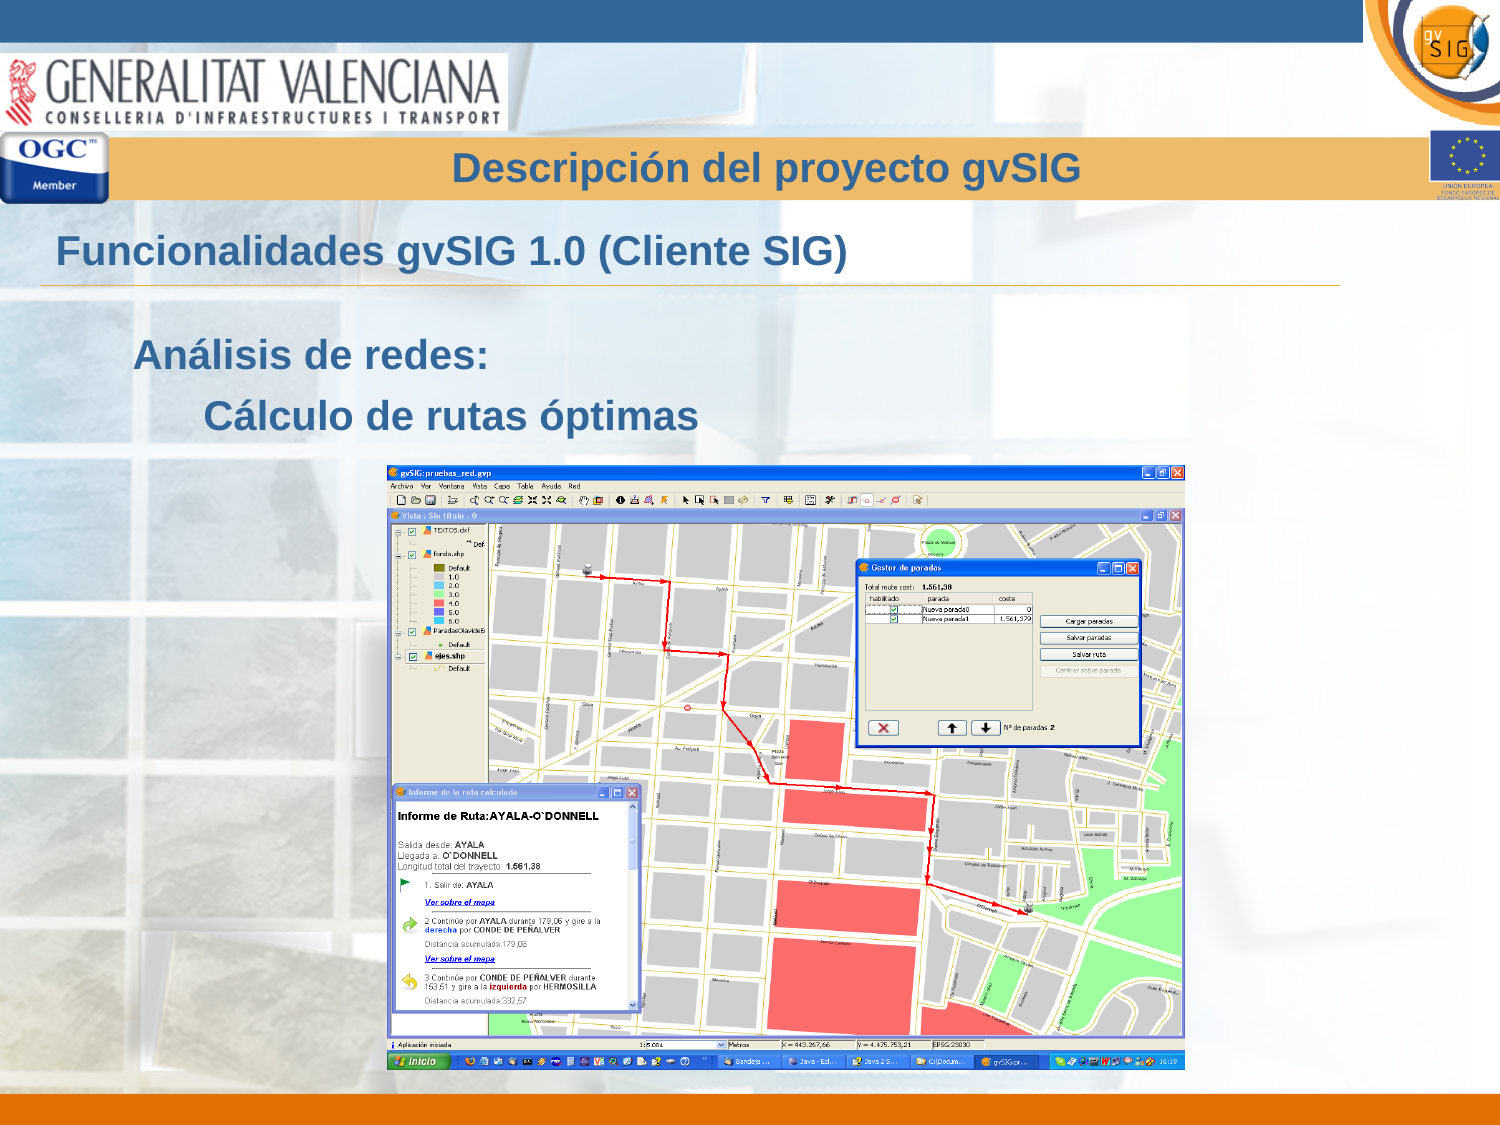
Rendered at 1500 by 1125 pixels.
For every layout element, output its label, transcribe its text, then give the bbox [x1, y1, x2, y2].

text_box Análisis de redes: Cálculo de rutas óptimas [106, 322, 1391, 447]
picture [387, 465, 1185, 1070]
text_box Funcionalidades gvSIG 1.0 (Cliente SIG) [40, 222, 1196, 286]
picture [1363, 0, 1500, 127]
picture [0, 53, 508, 131]
text_box Descripción del proyecto gvSIG [145, 146, 1389, 202]
picture [1429, 129, 1500, 200]
picture [0, 132, 109, 204]
